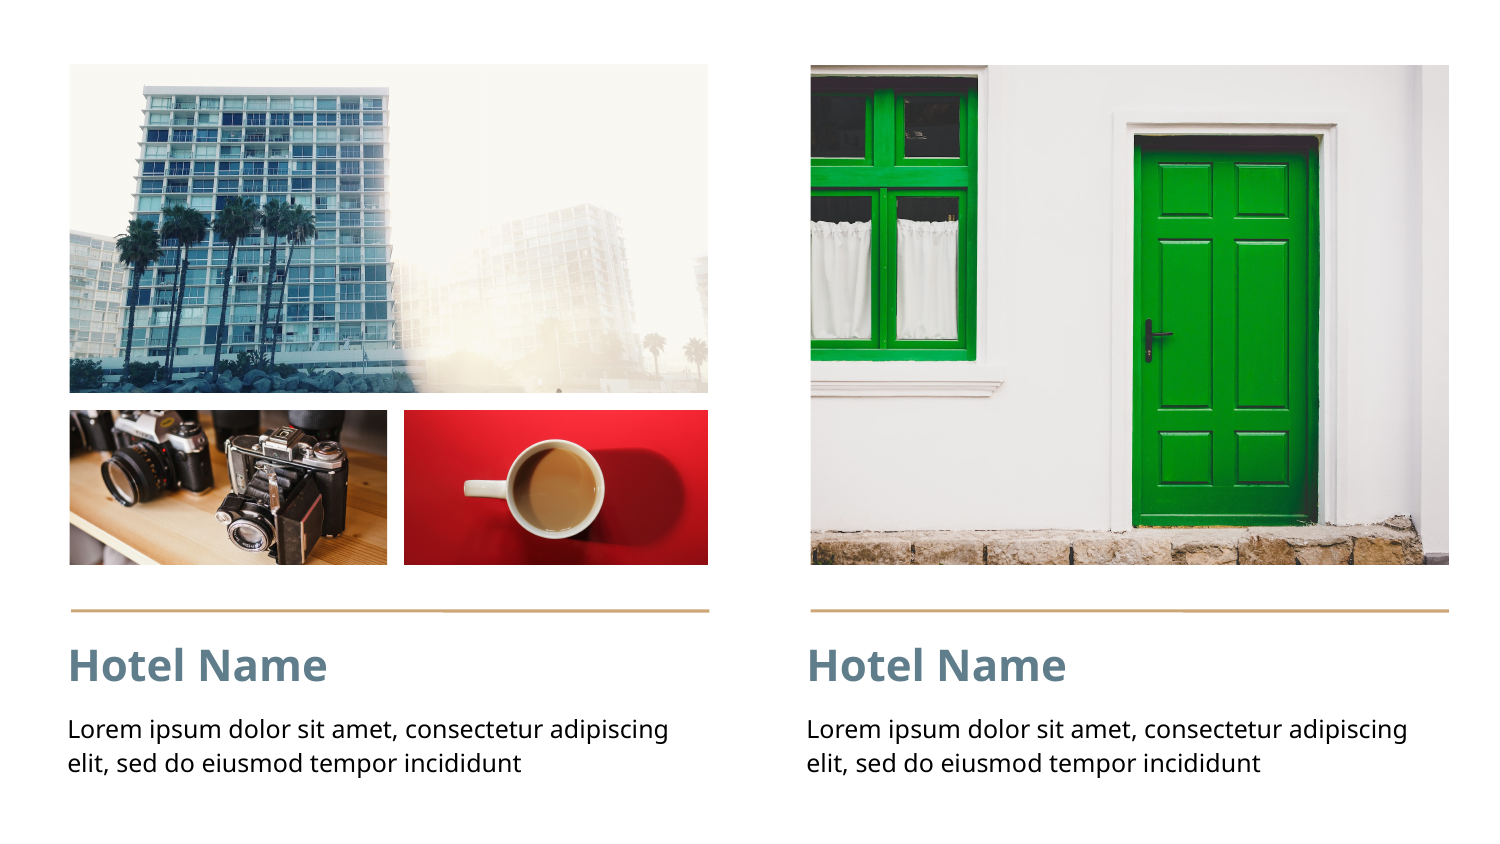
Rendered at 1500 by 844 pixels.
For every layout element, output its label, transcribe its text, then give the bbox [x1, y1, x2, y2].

list Hotel Name [52, 618, 709, 693]
list Hotel Name [791, 618, 1448, 693]
list Lorem ipsum dolor sit amet, consectetur adipiscing elit, sed do eiusmod tempor incididunt [791, 693, 1448, 799]
picture [69, 410, 388, 565]
picture [404, 410, 708, 565]
picture [810, 65, 1449, 565]
list Lorem ipsum dolor sit amet, consectetur adipiscing elit, sed do eiusmod tempor incididunt [52, 693, 709, 799]
picture [69, 64, 708, 393]
